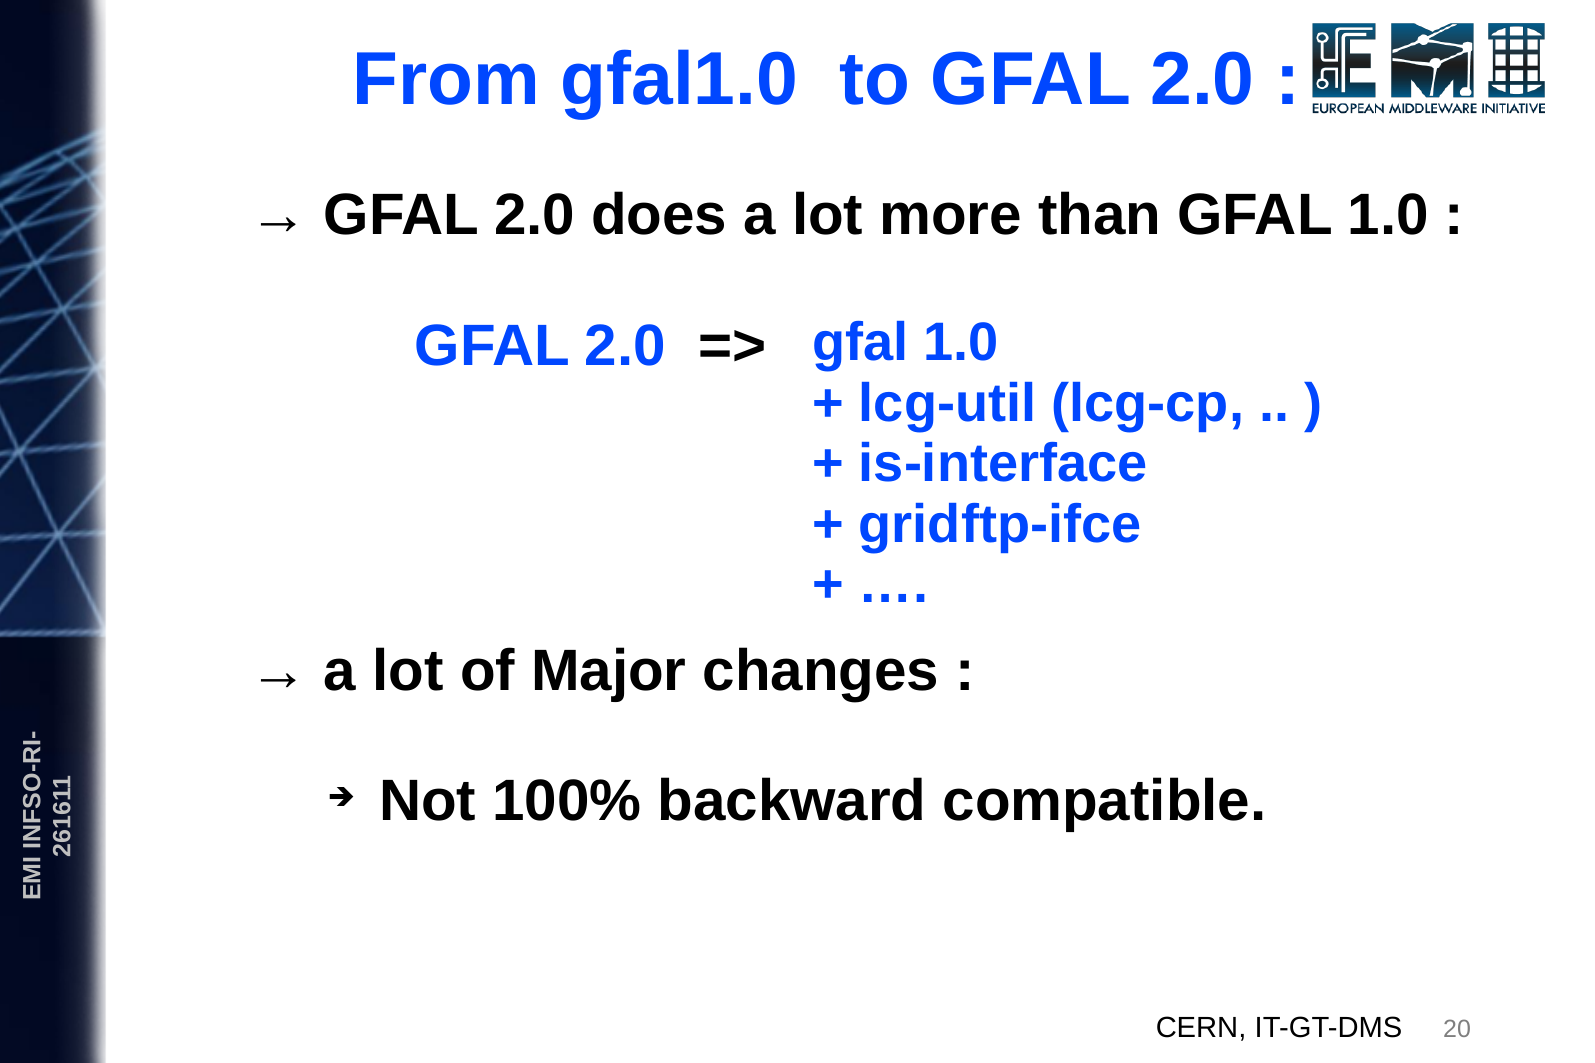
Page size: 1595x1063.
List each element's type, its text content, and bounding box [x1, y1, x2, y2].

text_box → GFAL 2.0 does a lot more than GFAL 1.0 : GFAL 2.0 => → a lot of Major changes : Not 100% backward compatible. [206, 174, 1595, 906]
picture [1260, 7, 1595, 133]
picture [0, 0, 118, 1063]
text_box gfal 1.0 + lcg-util (lcg-cp, .. ) + is-interface + gridftp-ifce + …. [797, 304, 1447, 622]
text_box From gfal1.0 to GFAL 2.0 : [118, 29, 1536, 237]
text_box CERN, IT-GT-DMS [797, 1003, 1418, 1052]
